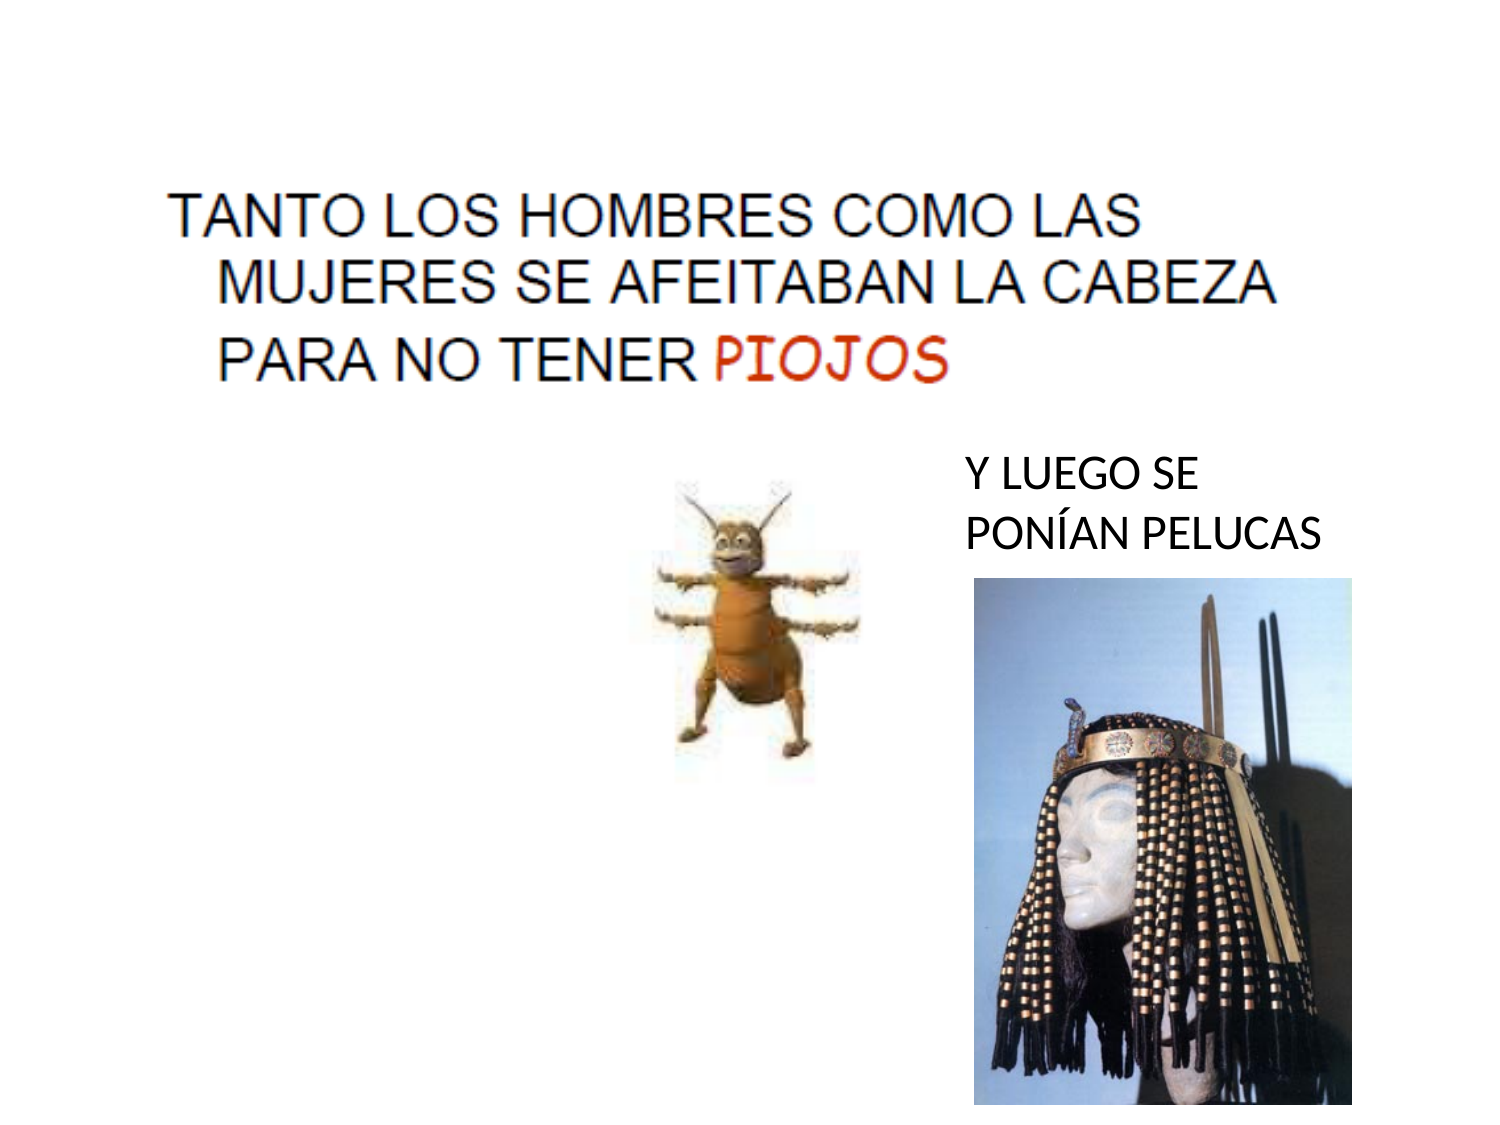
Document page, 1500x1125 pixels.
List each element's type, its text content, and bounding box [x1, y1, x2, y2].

text_box Y LUEGO SE PONÍAN PELUCAS [950, 432, 1377, 569]
picture [88, 66, 1412, 1105]
